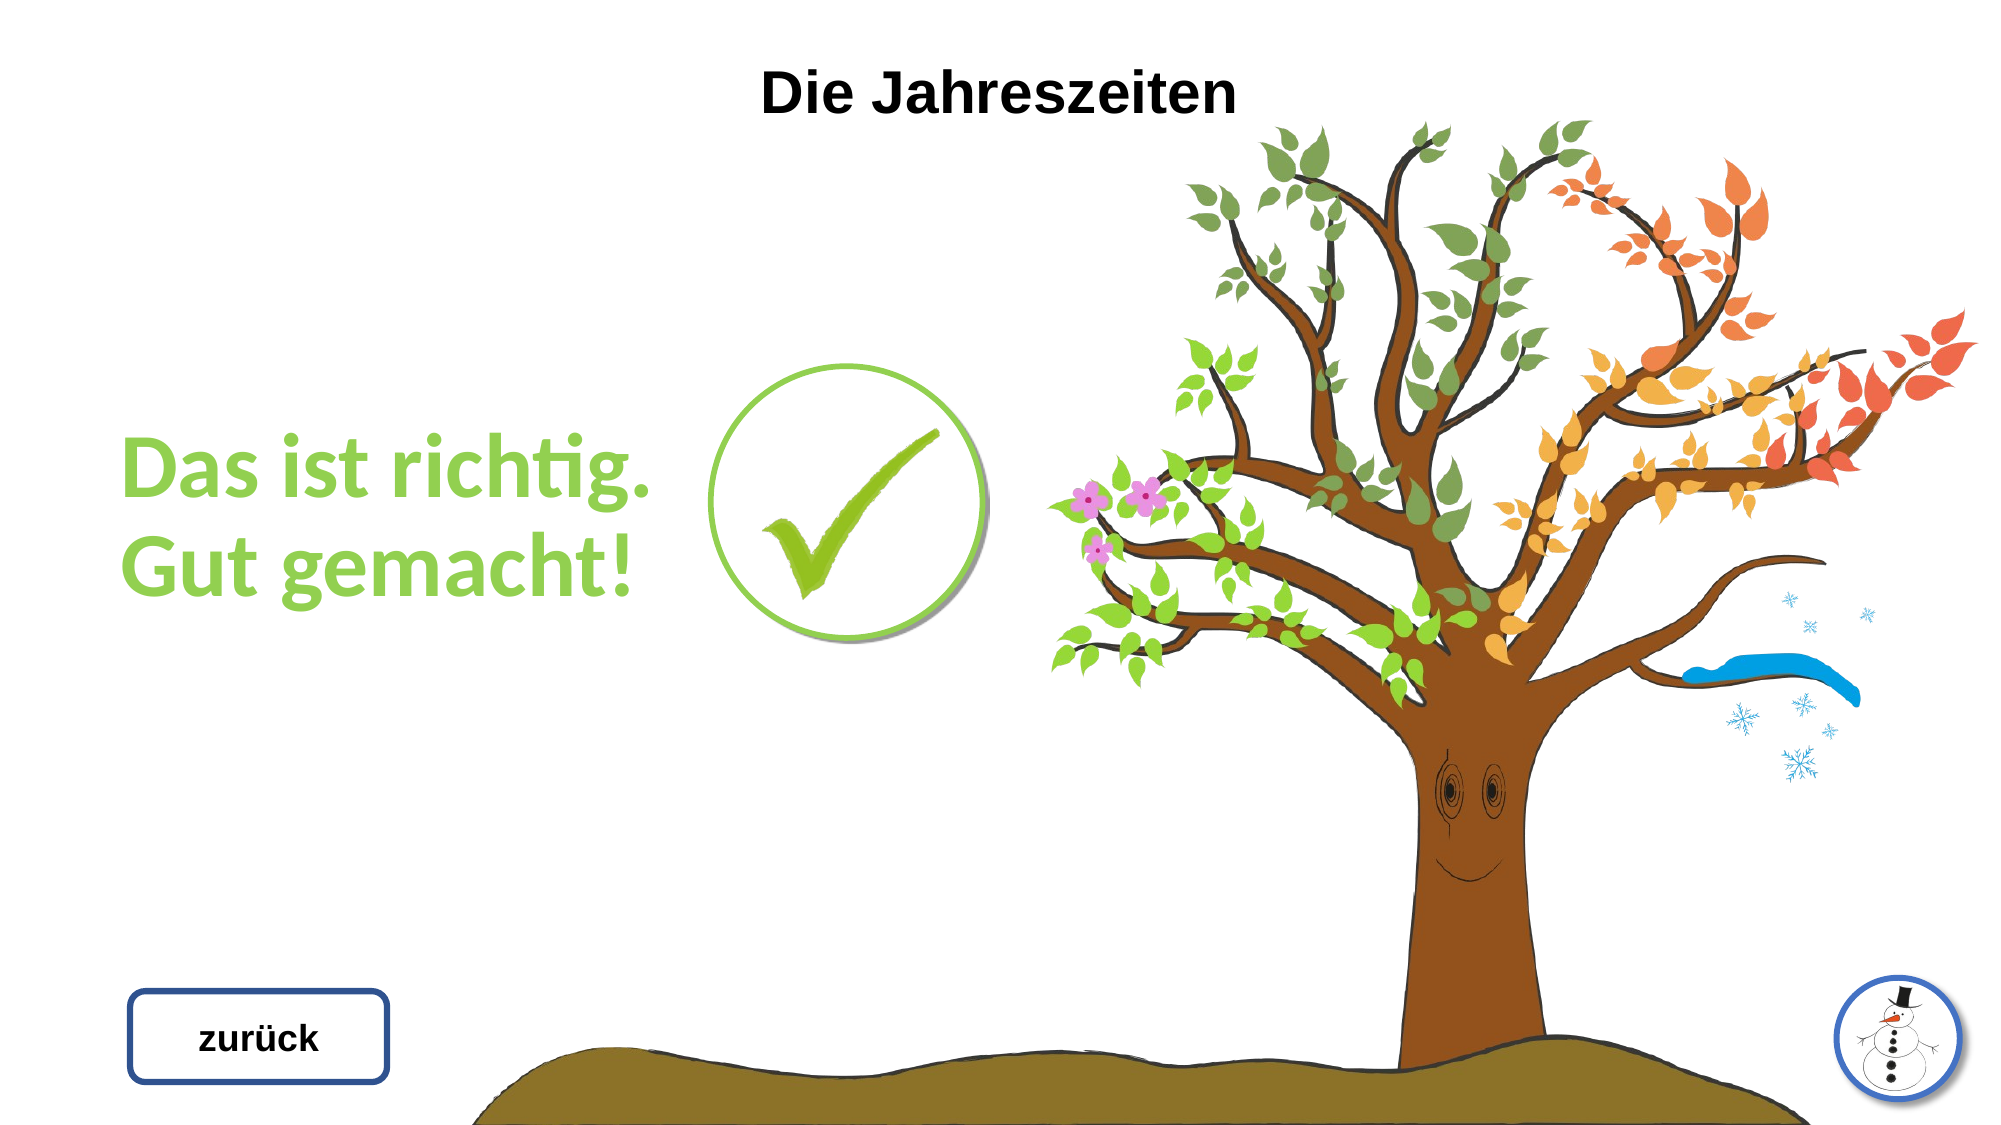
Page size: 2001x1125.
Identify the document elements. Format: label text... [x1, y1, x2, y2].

text_box [710, 366, 983, 603]
picture [755, 420, 945, 609]
text_box [762, 609, 931, 638]
text_box zurück [130, 991, 388, 1083]
text_box Das ist richtig. Gut gemacht! [105, 382, 784, 624]
text_box Die Jahreszeiten [0, 58, 2000, 188]
picture [472, 188, 1979, 1125]
text_box Das ist richtig. Gut gemacht! [909, 382, 1330, 624]
